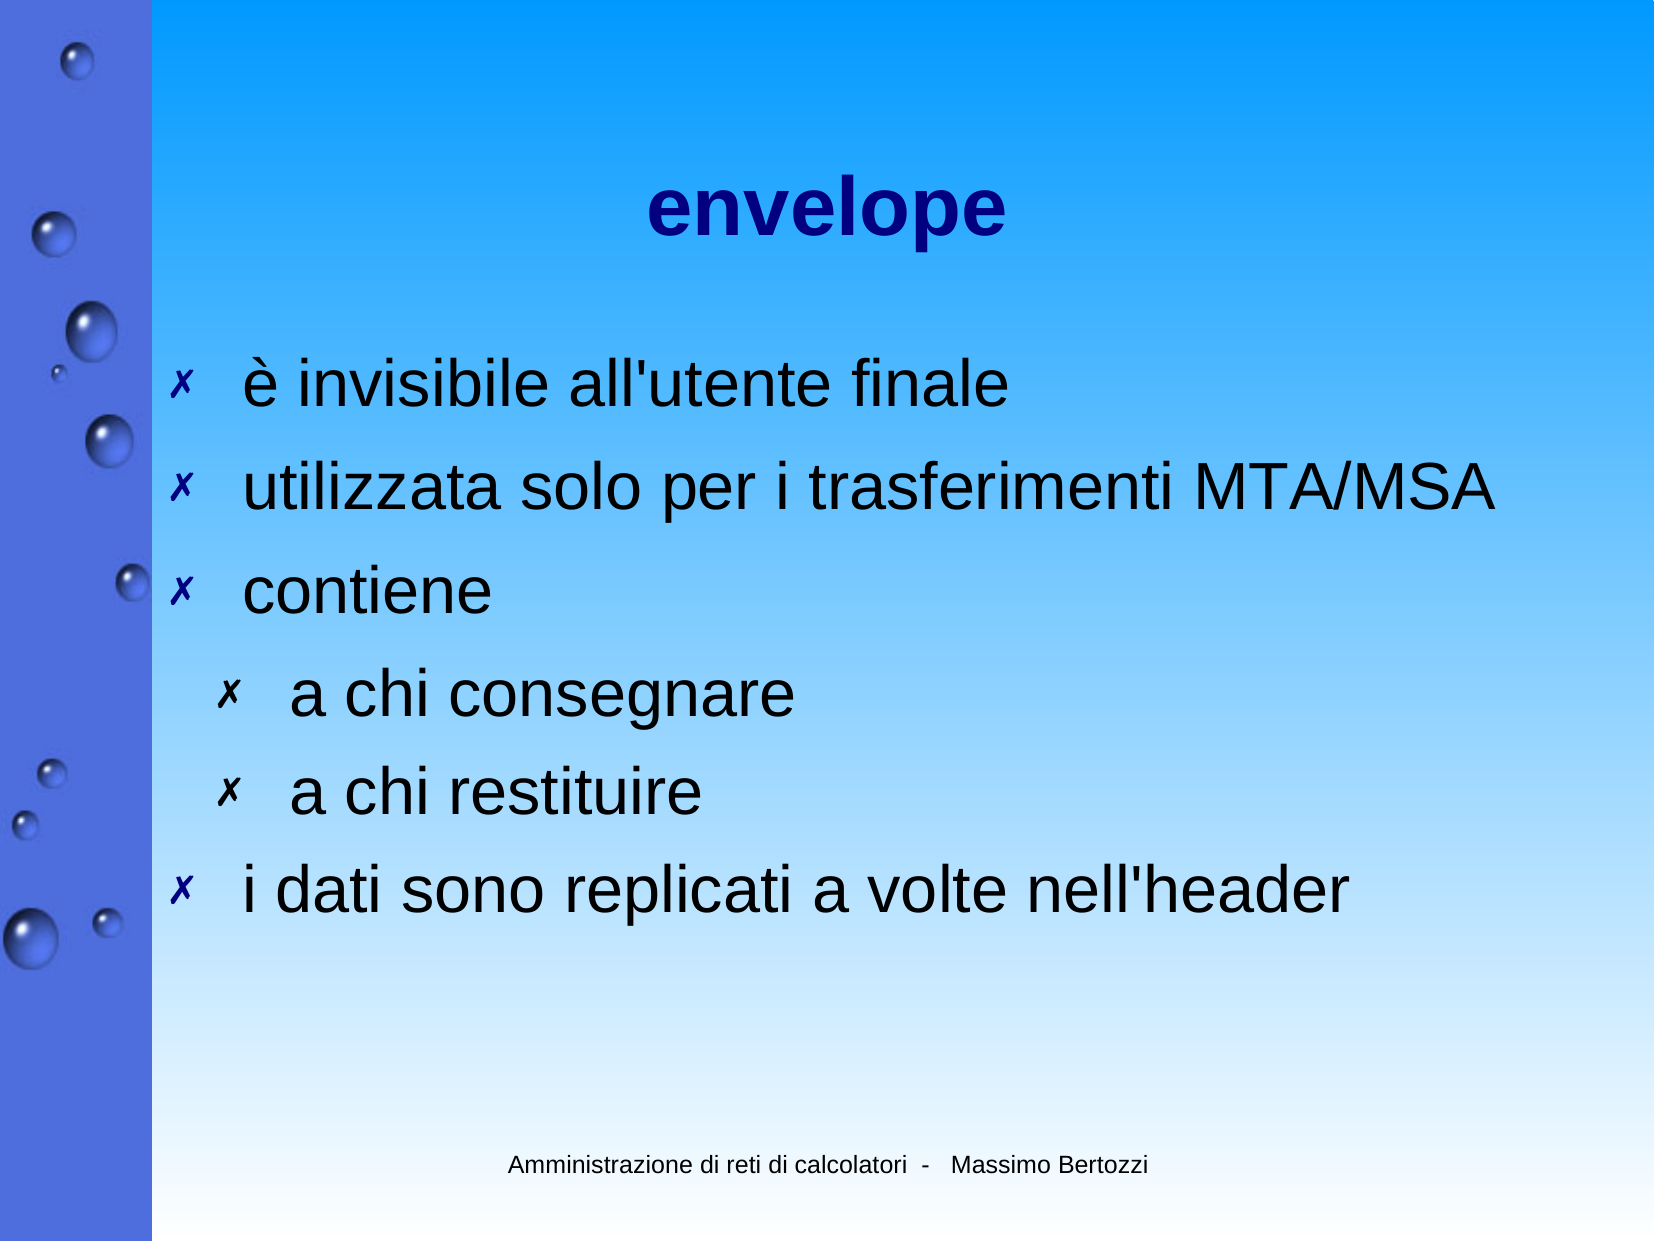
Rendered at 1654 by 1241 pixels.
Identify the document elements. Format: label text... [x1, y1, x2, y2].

list è invisibile all'utente finale utilizzata solo per i trasferimenti MTA/MSA contiene a chi consegnare a chi restituire i dati sono replicati a volte nell'header [159, 346, 1572, 1128]
picture [0, 0, 152, 1241]
title envelope [121, 102, 1534, 311]
